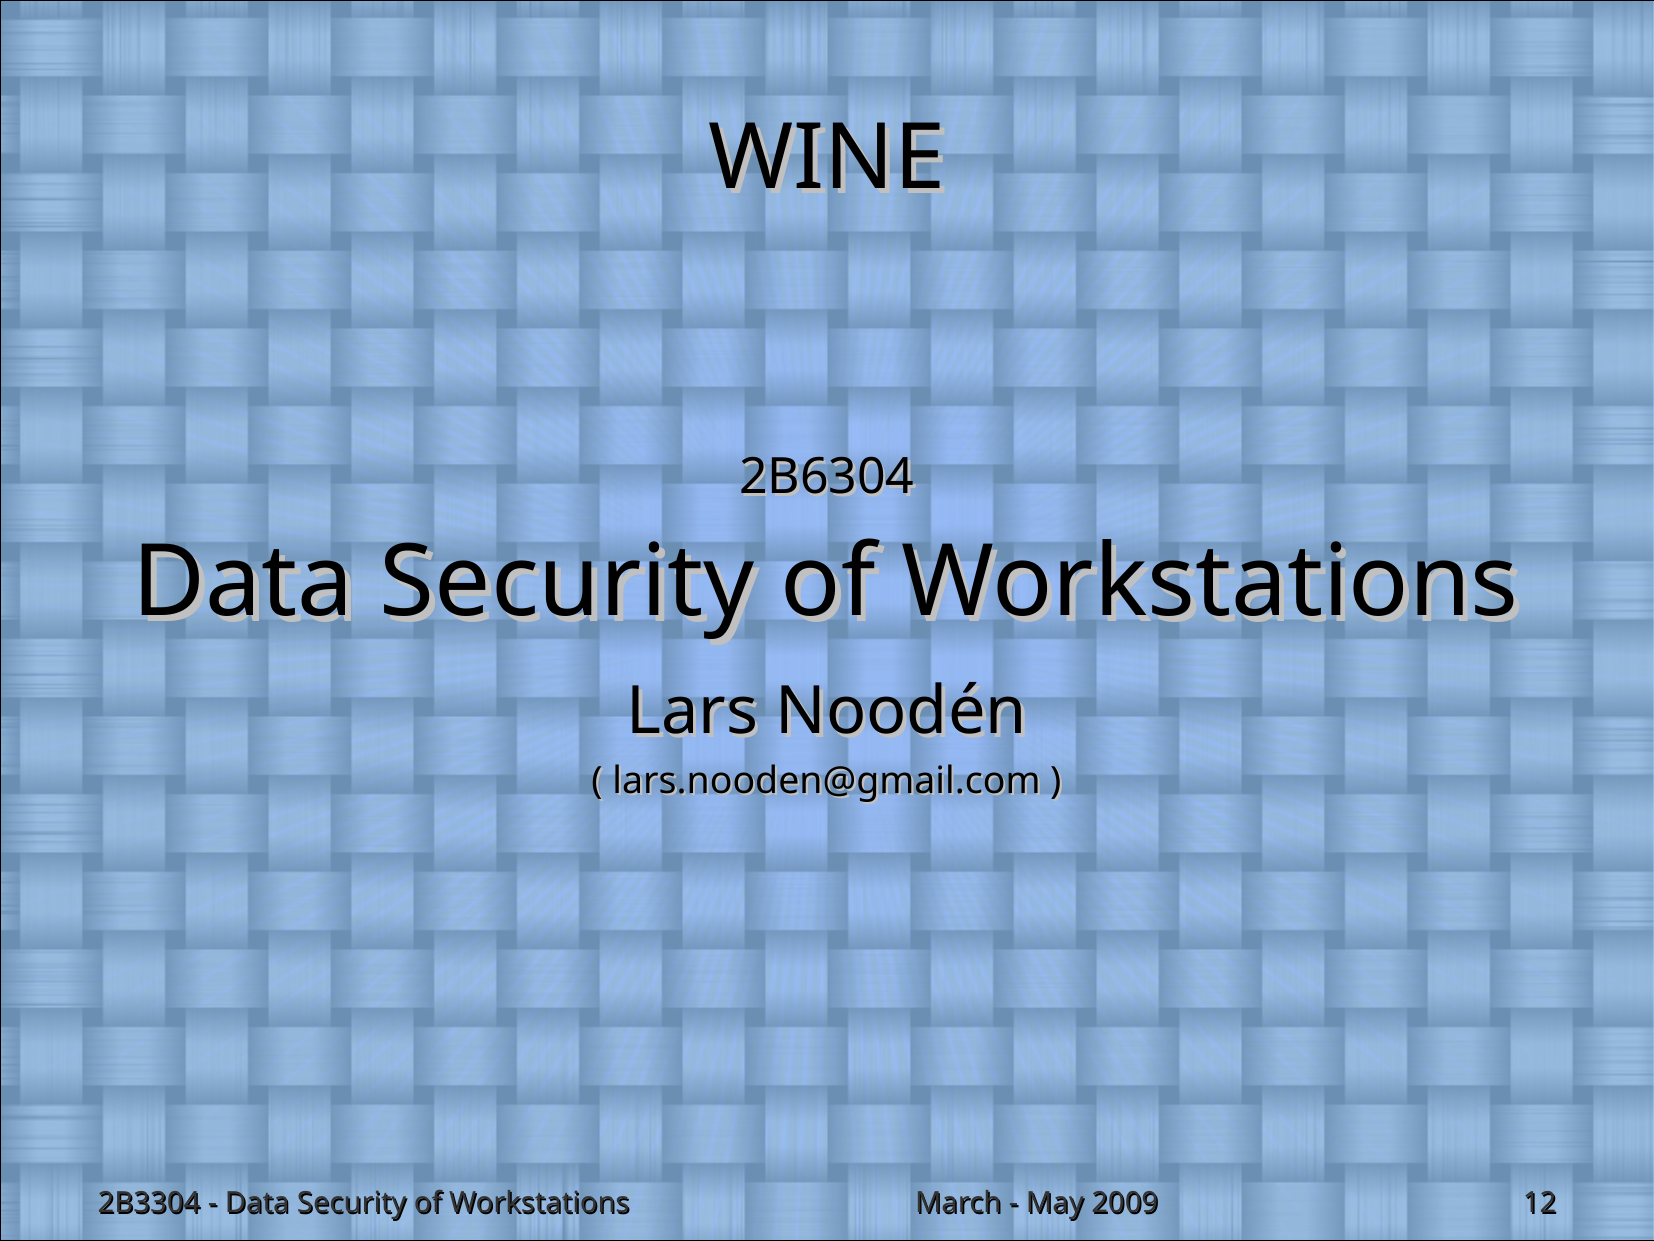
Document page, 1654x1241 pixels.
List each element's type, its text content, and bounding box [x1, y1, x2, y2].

title WINE [82, 56, 1571, 250]
subtitle 2B6304 Data Security of Workstations Lars Noodén ( lars.nooden@gmail.com ) [82, 297, 1571, 1102]
